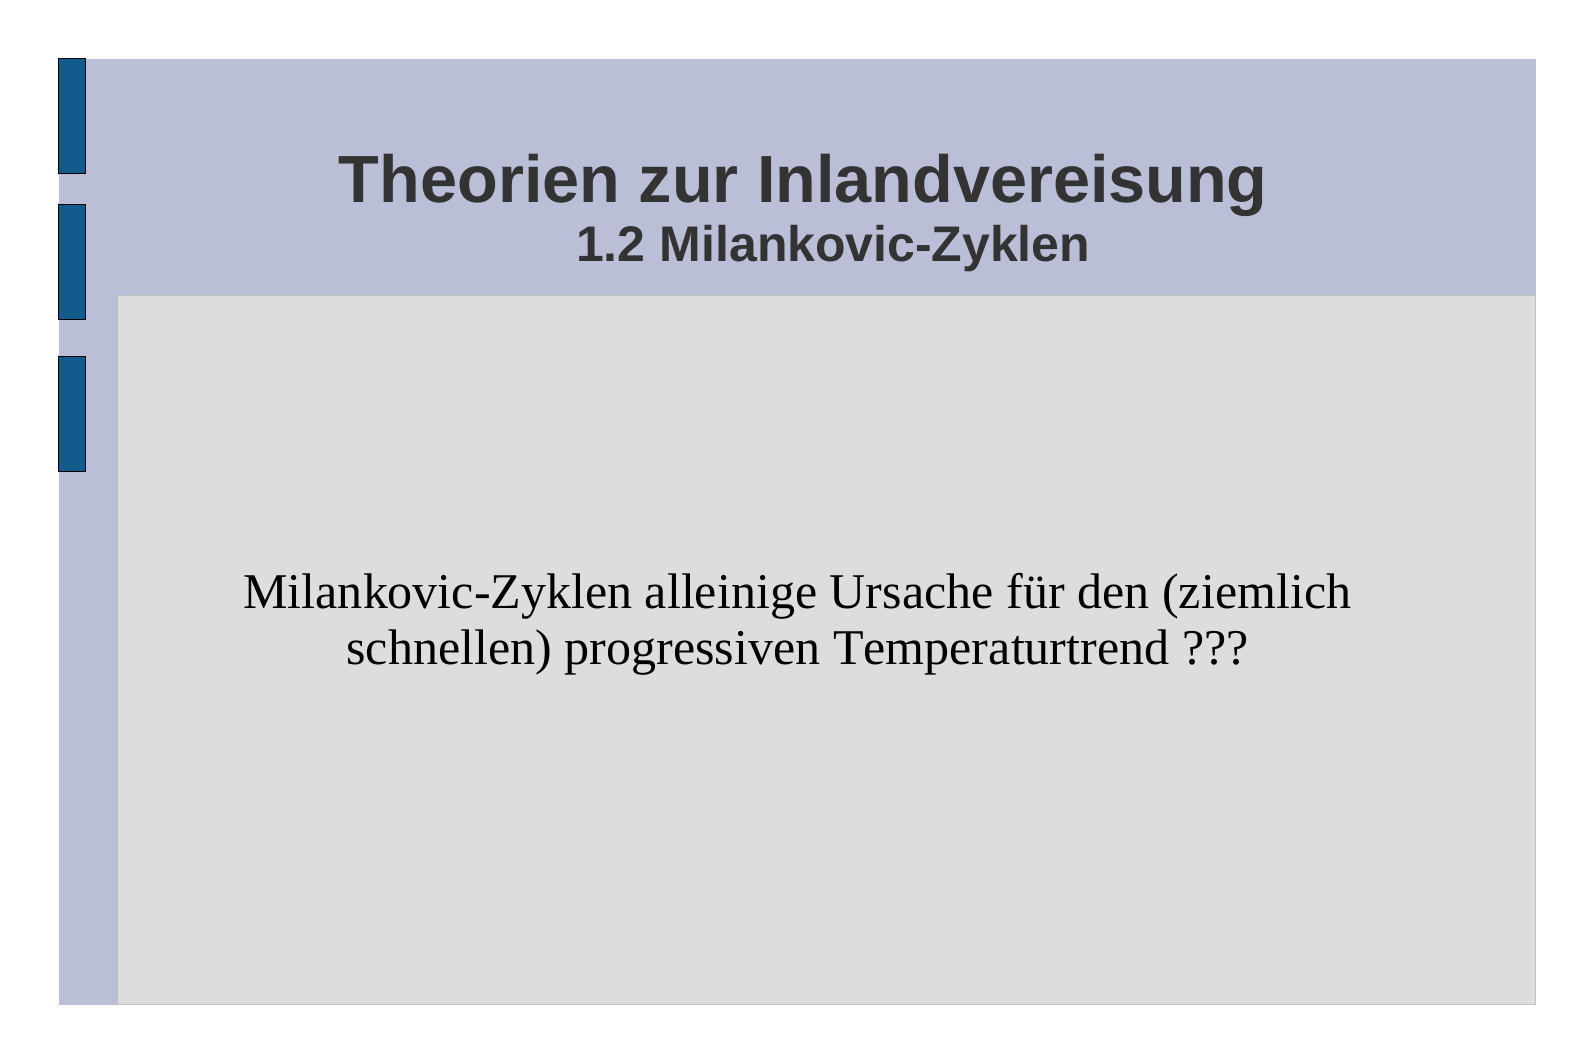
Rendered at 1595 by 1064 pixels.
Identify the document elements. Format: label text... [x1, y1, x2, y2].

title Theorien zur Inlandvereisung 1.2 Milankovic-Zyklen [167, 118, 1429, 296]
subtitle Milankovic-Zyklen alleinige Ursache für den (ziemlich schnellen) progressiven Temperaturtrend ??? [167, 321, 1429, 918]
